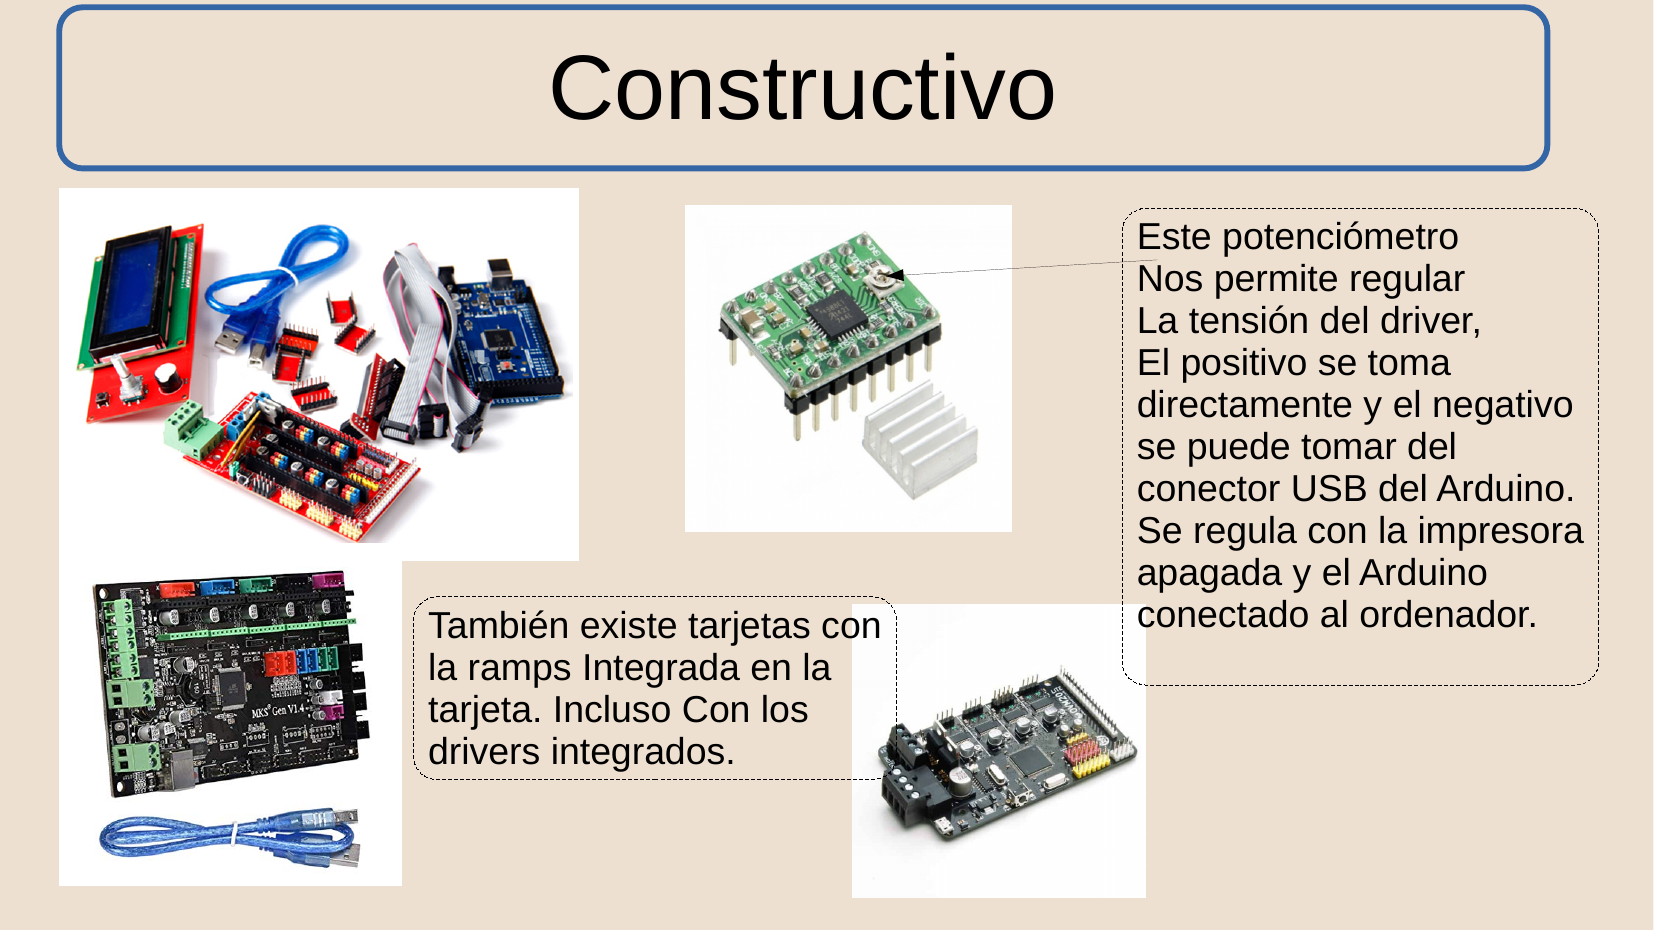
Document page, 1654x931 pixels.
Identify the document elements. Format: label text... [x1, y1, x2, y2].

picture [685, 205, 1012, 532]
picture [852, 604, 1146, 898]
text_box También existe tarjetas con la ramps Integrada en la tarjeta. Incluso Con los drivers integrados. [413, 596, 897, 780]
picture [59, 188, 579, 886]
text_box Este potenciómetro Nos permite regular La tensión del driver, El positivo se toma directamente y el negativo se puede tomar del conector USB del Arduino. Se regula con la impresora apagada y el Arduino conectado al ordenador. [1122, 208, 1599, 686]
title Constructivo [59, 7, 1548, 169]
